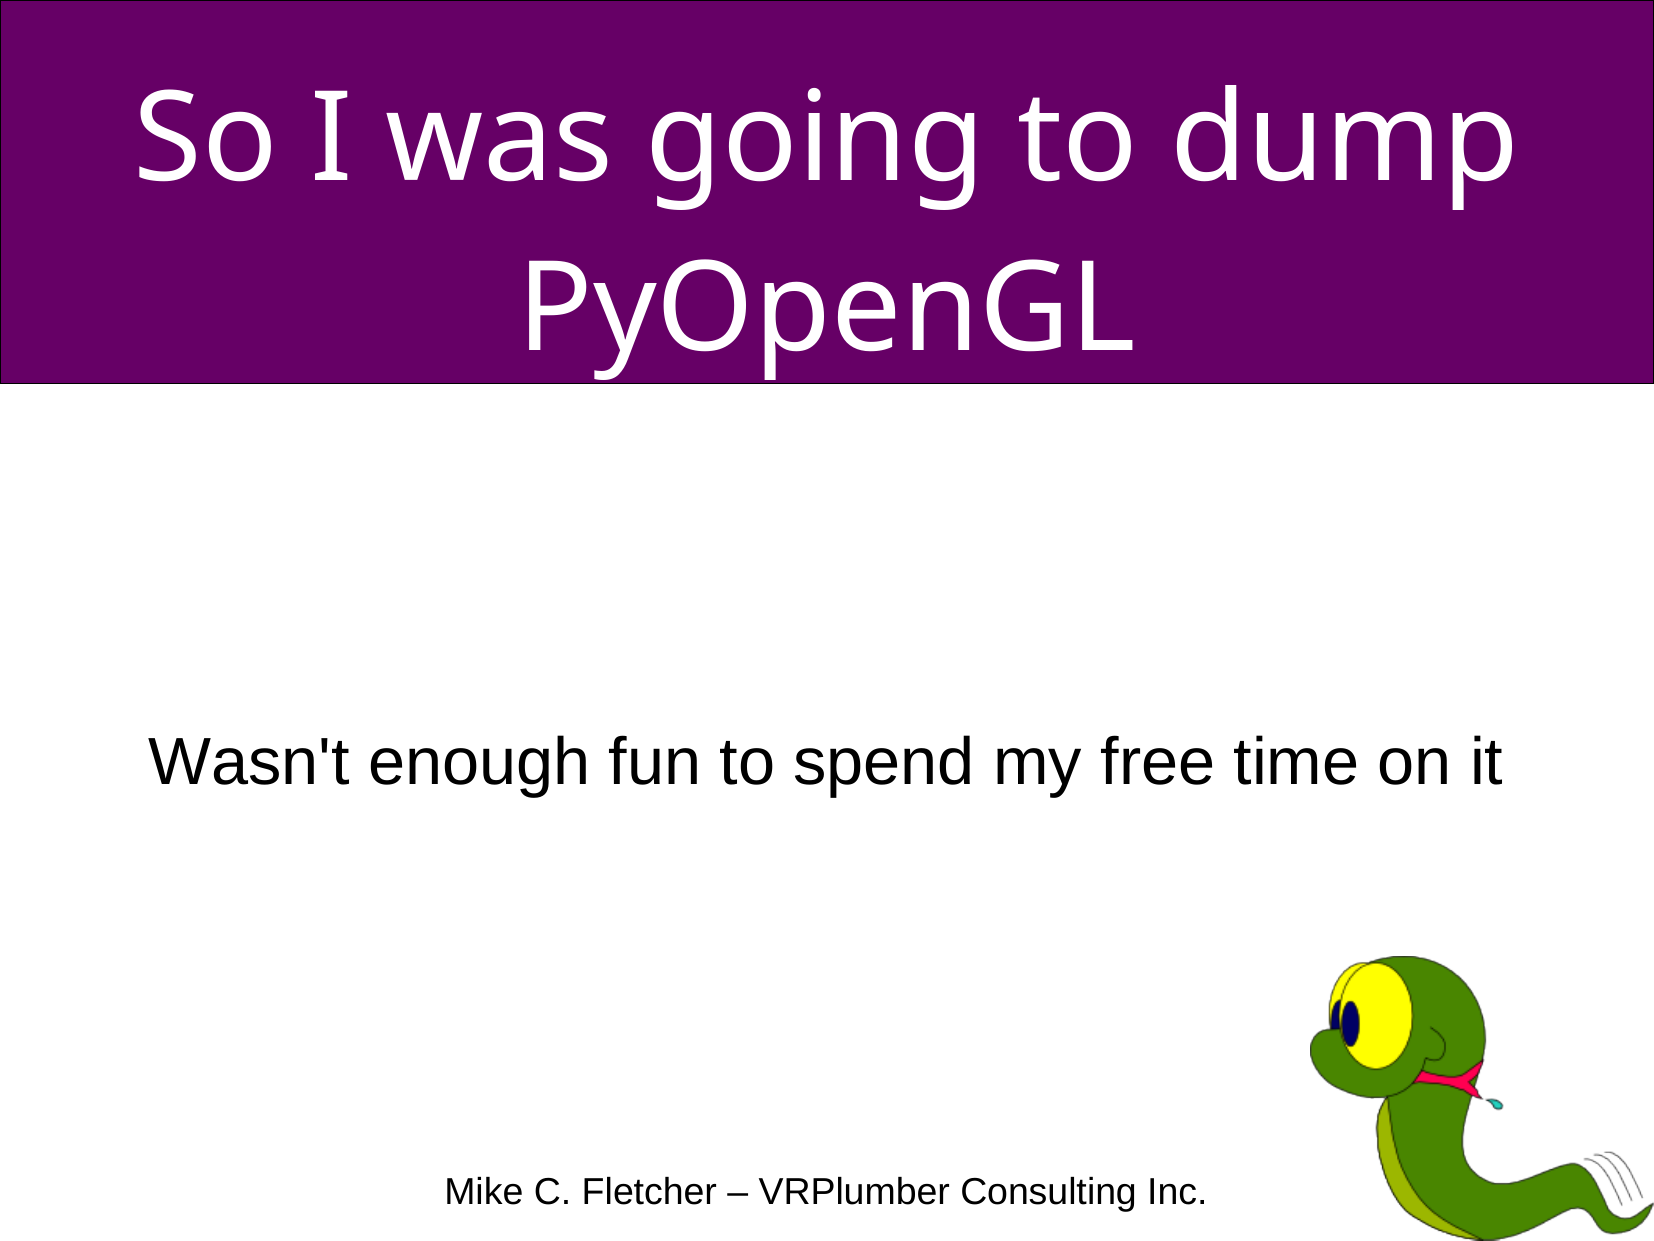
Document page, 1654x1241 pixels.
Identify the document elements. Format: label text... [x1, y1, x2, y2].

picture [1310, 956, 1654, 1241]
subtitle Wasn't enough fun to spend my free time on it [82, 420, 1571, 1102]
title So I was going to dump PyOpenGL [82, 56, 1571, 377]
